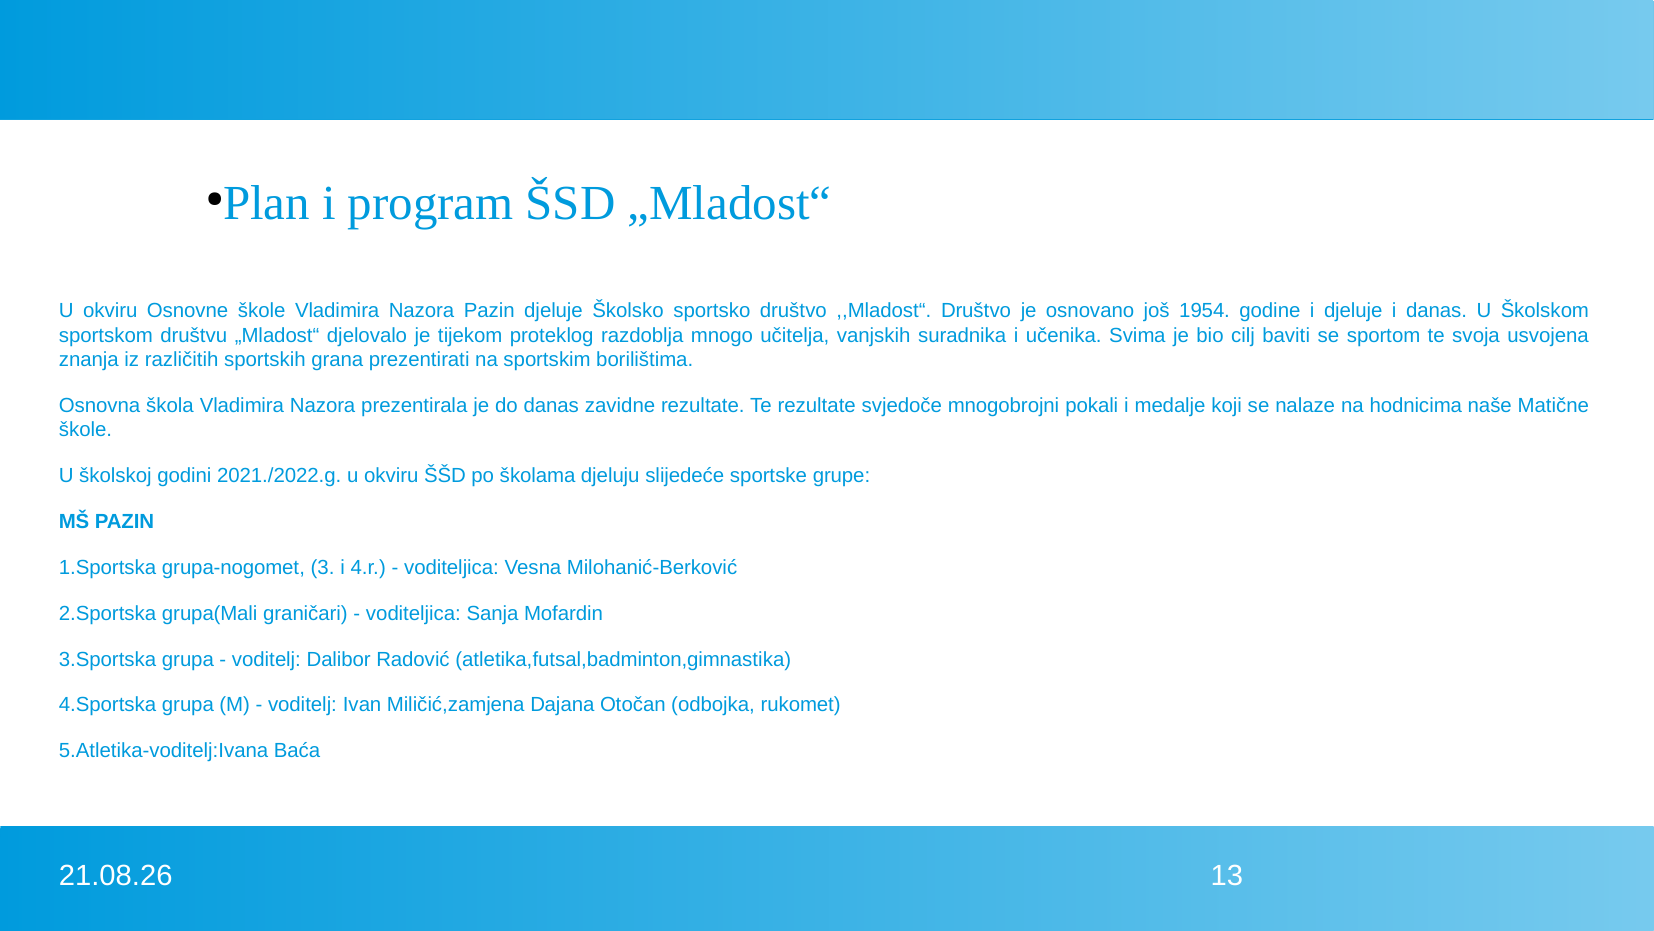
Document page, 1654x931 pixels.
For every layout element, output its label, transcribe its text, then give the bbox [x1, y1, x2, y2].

text_box [1210, 856, 1595, 916]
text_box [59, 856, 443, 916]
list Plan i program ŠSD „Mladost“ U okviru Osnovne škole Vladimira Nazora Pazin djeluje Školsko sportsko društvo ,,Mladost“. Društvo je osnovano još 1954. godine i djeluje i danas. U Školskom sportskom društvu „Mladost“ djelovalo je tijekom proteklog razdoblja mnogo učitelja, vanjskih suradnika i učenika. Svima je bio cilj baviti se sportom te svoja usvojena znanja iz različitih sportskih grana prezentirati na sportskim borilištima. Osnovna škola Vladimira Nazora prezentirala je do danas zavidne rezultate. Te rezultate svjedoče mnogobrojni pokali i medalje koji se nalaze na hodnicima naše Matične škole. U školskoj godini 2021./2022.g. u okviru ŠŠD po školama djeluju slijedeće sportske grupe: MŠ PAZIN 1.Sportska grupa-nogomet, (3. i 4.r.) - voditeljica: Vesna Milohanić-Berković 2.Sportska grupa(Mali graničari) - voditeljica: Sanja Mofardin 3.Sportska grupa - voditelj: Dalibor Radović (atletika,futsal,badminton,gimnastika) 4.Sportska grupa (M) - voditelj: Ivan Miličić,zamjena Dajana Otočan (odbojka, rukomet) 5.Atletika-voditelj:Ivana Baća [59, 177, 1595, 768]
